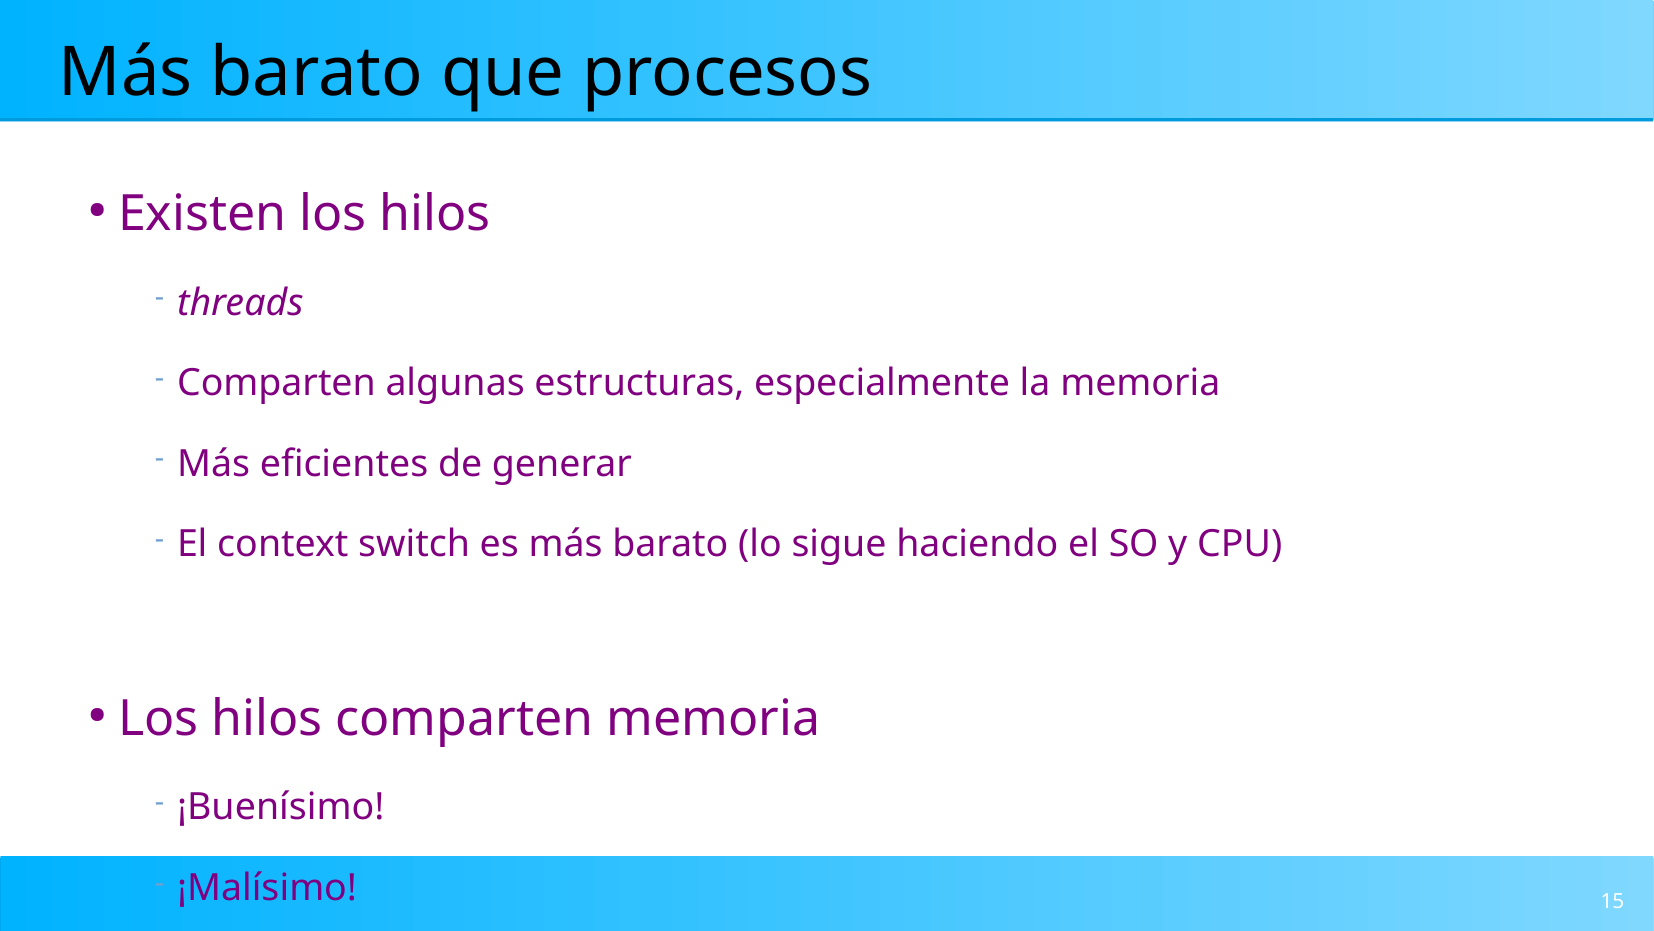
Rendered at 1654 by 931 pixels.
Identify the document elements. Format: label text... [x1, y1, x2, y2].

list Existen los hilos threads Comparten algunas estructuras, especialmente la memoria Más eficientes de generar El context switch es más barato (lo sigue haciendo el SO y CPU) Los hilos comparten memoria ¡Buenísimo! ¡Malísimo! [59, 177, 1595, 768]
title Más barato que procesos [59, 29, 1595, 108]
